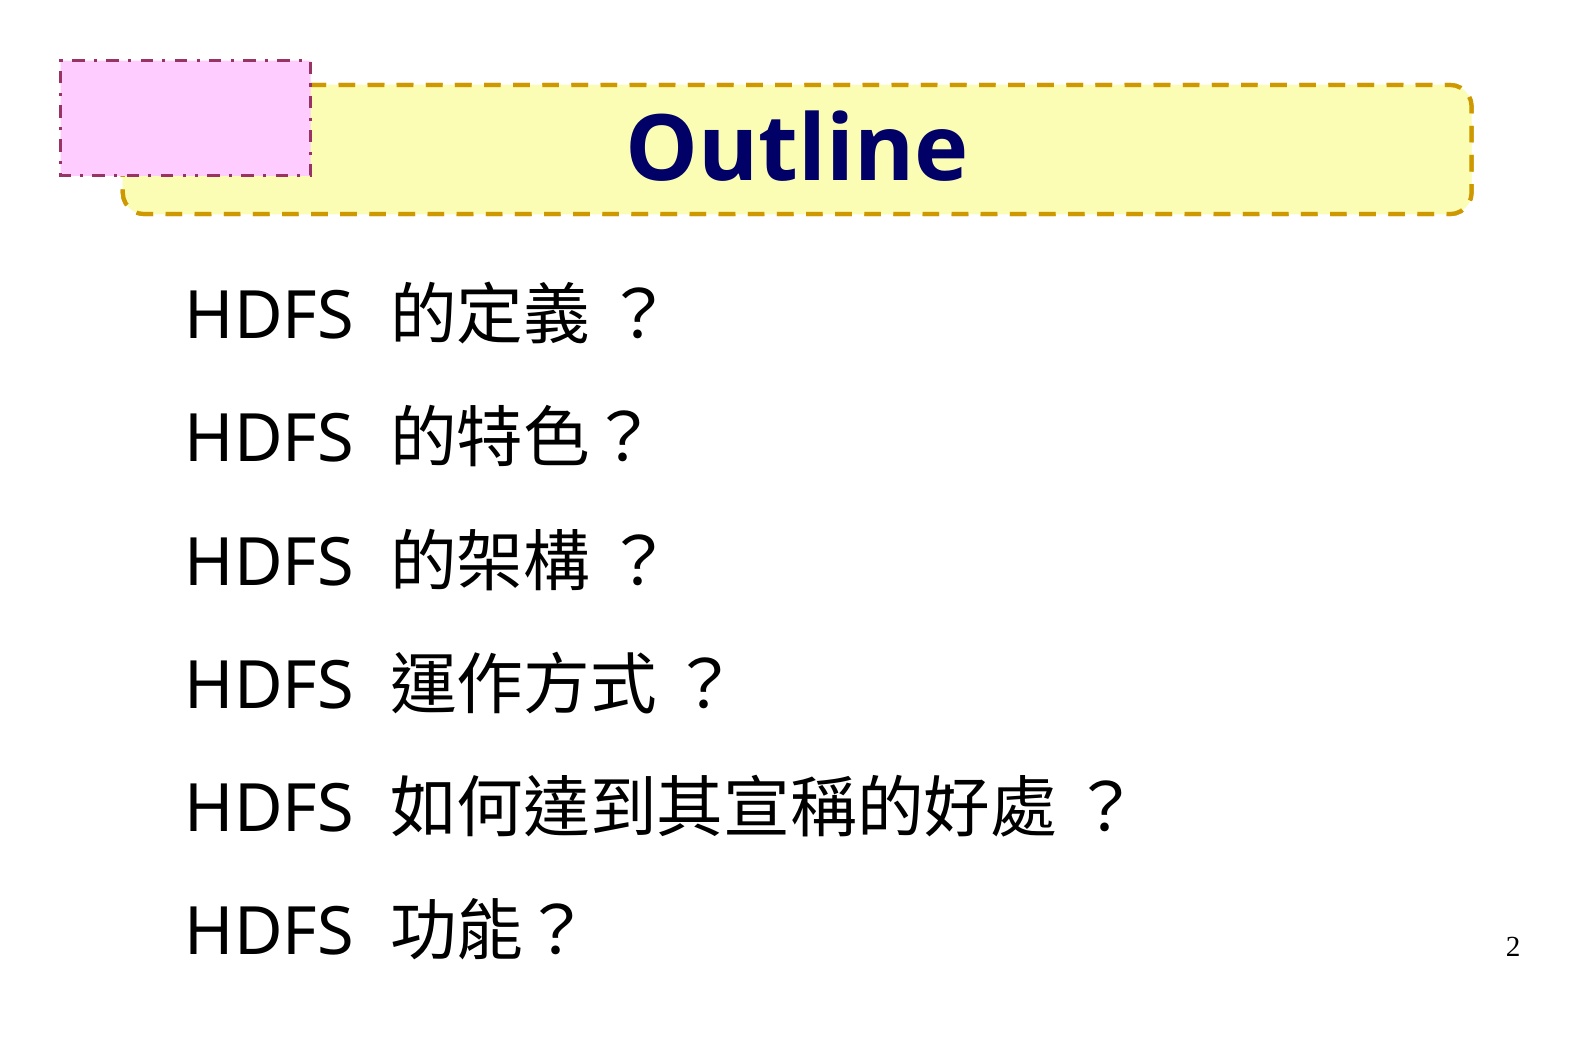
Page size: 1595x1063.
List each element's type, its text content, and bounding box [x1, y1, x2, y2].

title Outline [169, 82, 1425, 208]
text_box <編號> [1363, 919, 1536, 983]
list HDFS 的定義 ？ HDFS 的特色？ HDFS 的架構 ？ HDFS 運作方式 ？ HDFS 如何達到其宣稱的好處 ？ HDFS 功能？ [169, 243, 1425, 975]
